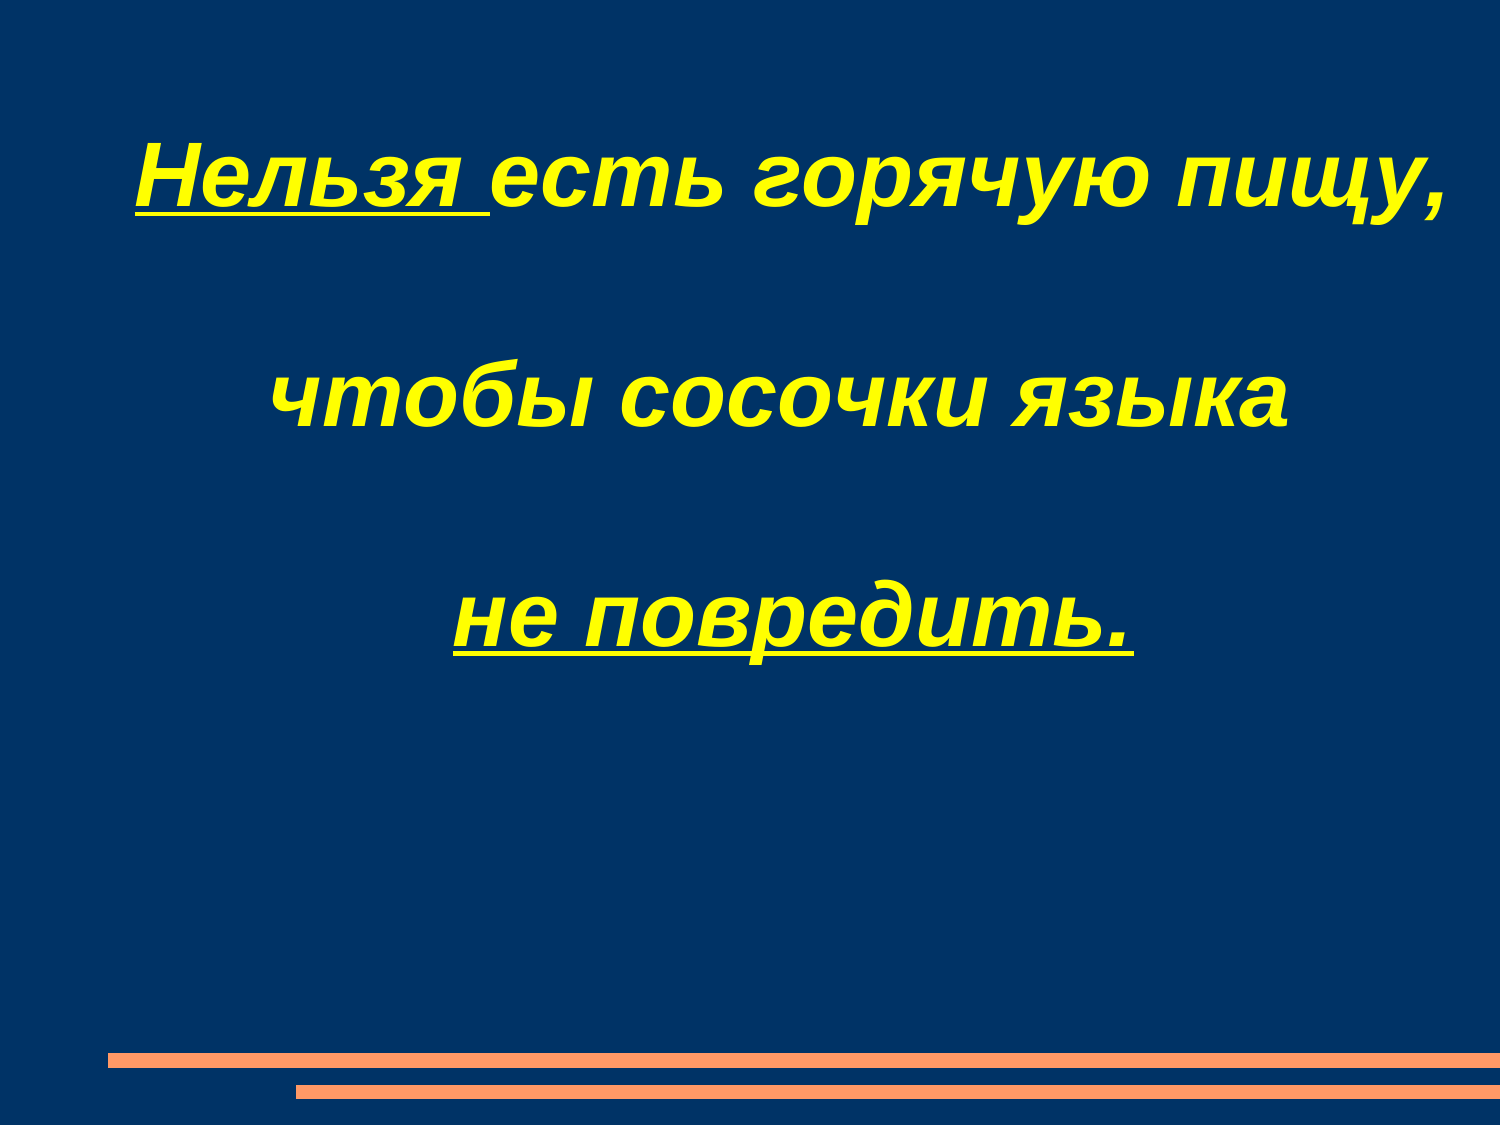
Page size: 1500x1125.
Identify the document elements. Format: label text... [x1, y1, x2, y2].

title Нельзя есть горячую пищу, чтобы сосочки языка не повредить. [110, 0, 1477, 798]
